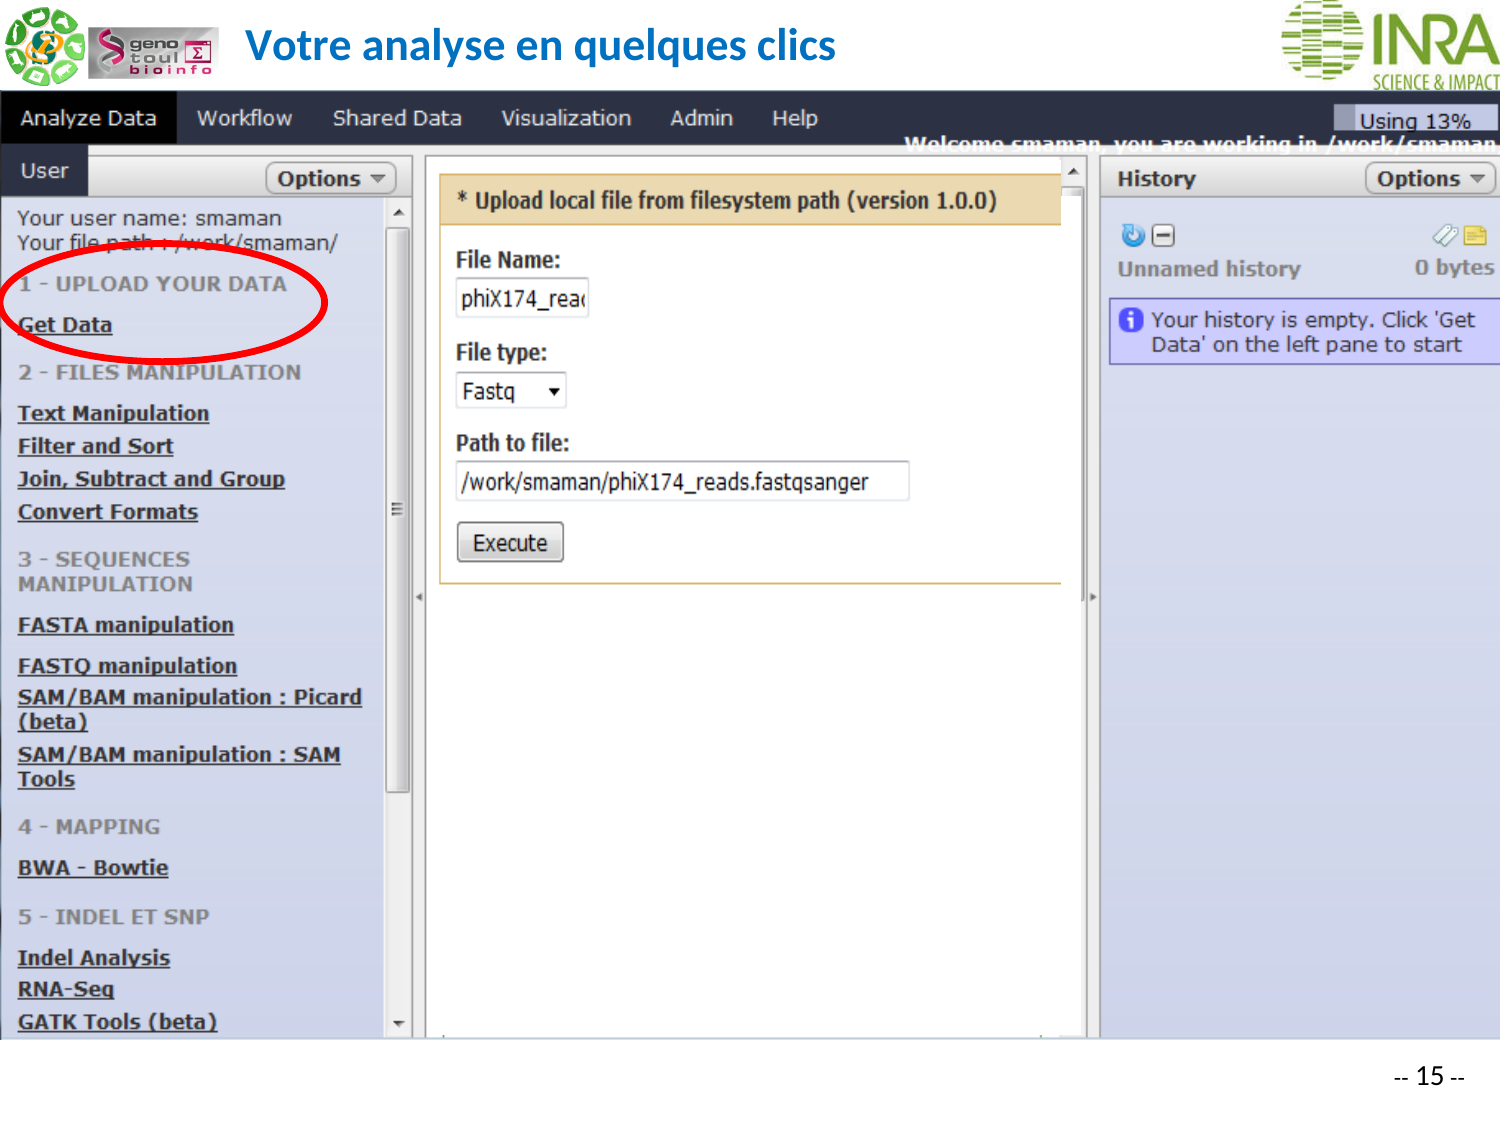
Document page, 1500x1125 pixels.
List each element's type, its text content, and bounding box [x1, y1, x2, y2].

picture [4, 247, 321, 358]
picture [0, 0, 1500, 1040]
text_box Votre analyse en quelques clics [230, 19, 1400, 90]
picture [5, 7, 85, 86]
text_box [431, 196, 1081, 1035]
picture [88, 27, 219, 79]
